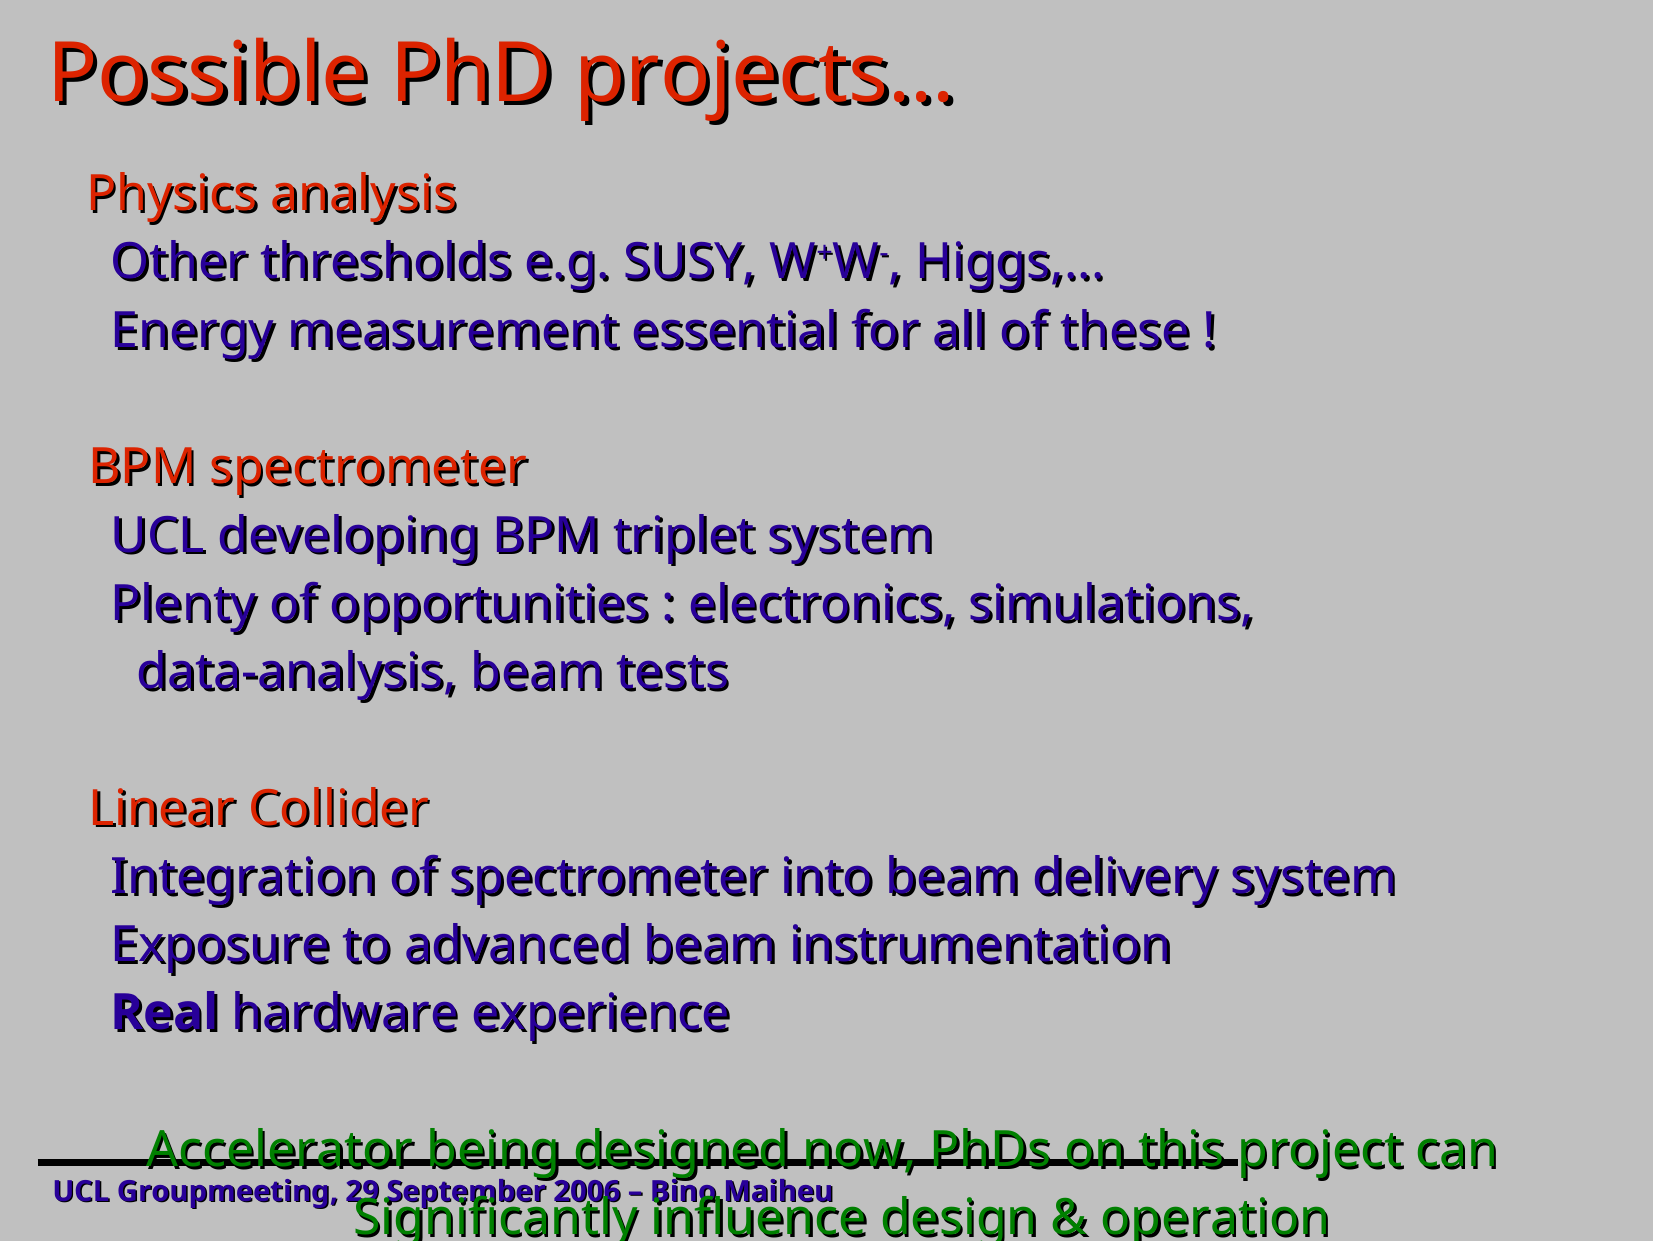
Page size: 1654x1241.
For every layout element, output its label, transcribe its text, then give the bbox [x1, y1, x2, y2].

text_box UCL Groupmeeting, 29 September 2006 – Bino Maiheu [37, 1162, 871, 1213]
text_box Physics analysis Other thresholds e.g. SUSY, W+W-, Higgs,... Energy measurement essential for all of these ! BPM spectrometer UCL developing BPM triplet system Plenty of opportunities : electronics, simulations, data-analysis, beam tests Linear Collider Integration of spectrometer into beam delivery system Exposure to advanced beam instrumentation Real hardware experience Accelerator being designed now, PhDs on this project can Significantly influence design & operation [60, 149, 1389, 1130]
title Possible PhD projects... [15, 17, 988, 120]
